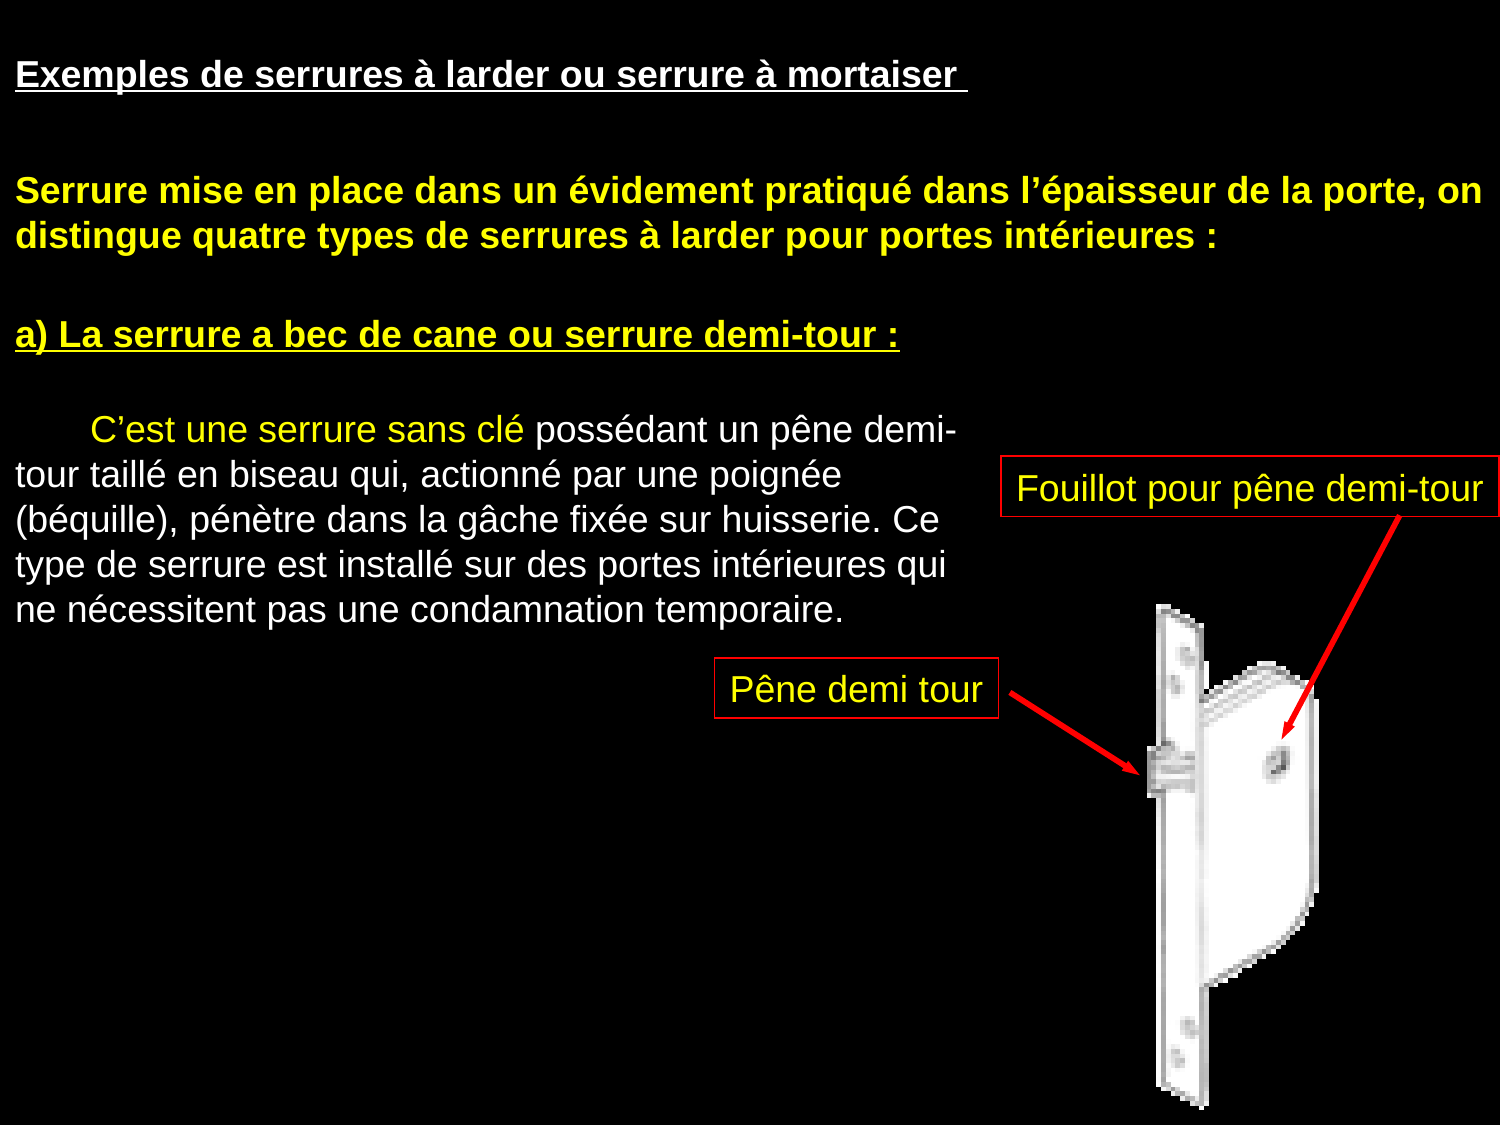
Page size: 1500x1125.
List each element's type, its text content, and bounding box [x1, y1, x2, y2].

text_box Fouillot pour pêne demi-tour [1001, 456, 1499, 516]
text_box Exemples de serrures à larder ou serrure à mortaiser [0, 43, 994, 103]
text_box Pêne demi tour [715, 658, 998, 718]
text_box C’est une serrure sans clé possédant un pêne demi-tour taillé en biseau qui, actionné par une poignée (béquille), pénètre dans la gâche fixée sur huisserie. Ce type de serrure est installé sur des portes intérieures qui ne nécessitent pas une condamnation temporaire. [0, 397, 981, 716]
text_box a) La serrure a bec de cane ou serrure demi-tour : [0, 303, 915, 363]
text_box Serrure mise en place dans un évidement pratiqué dans l’épaisseur de la porte, on distingue quatre types de serrures à larder pour portes intérieures : [0, 159, 1500, 309]
picture [1104, 581, 1377, 1125]
